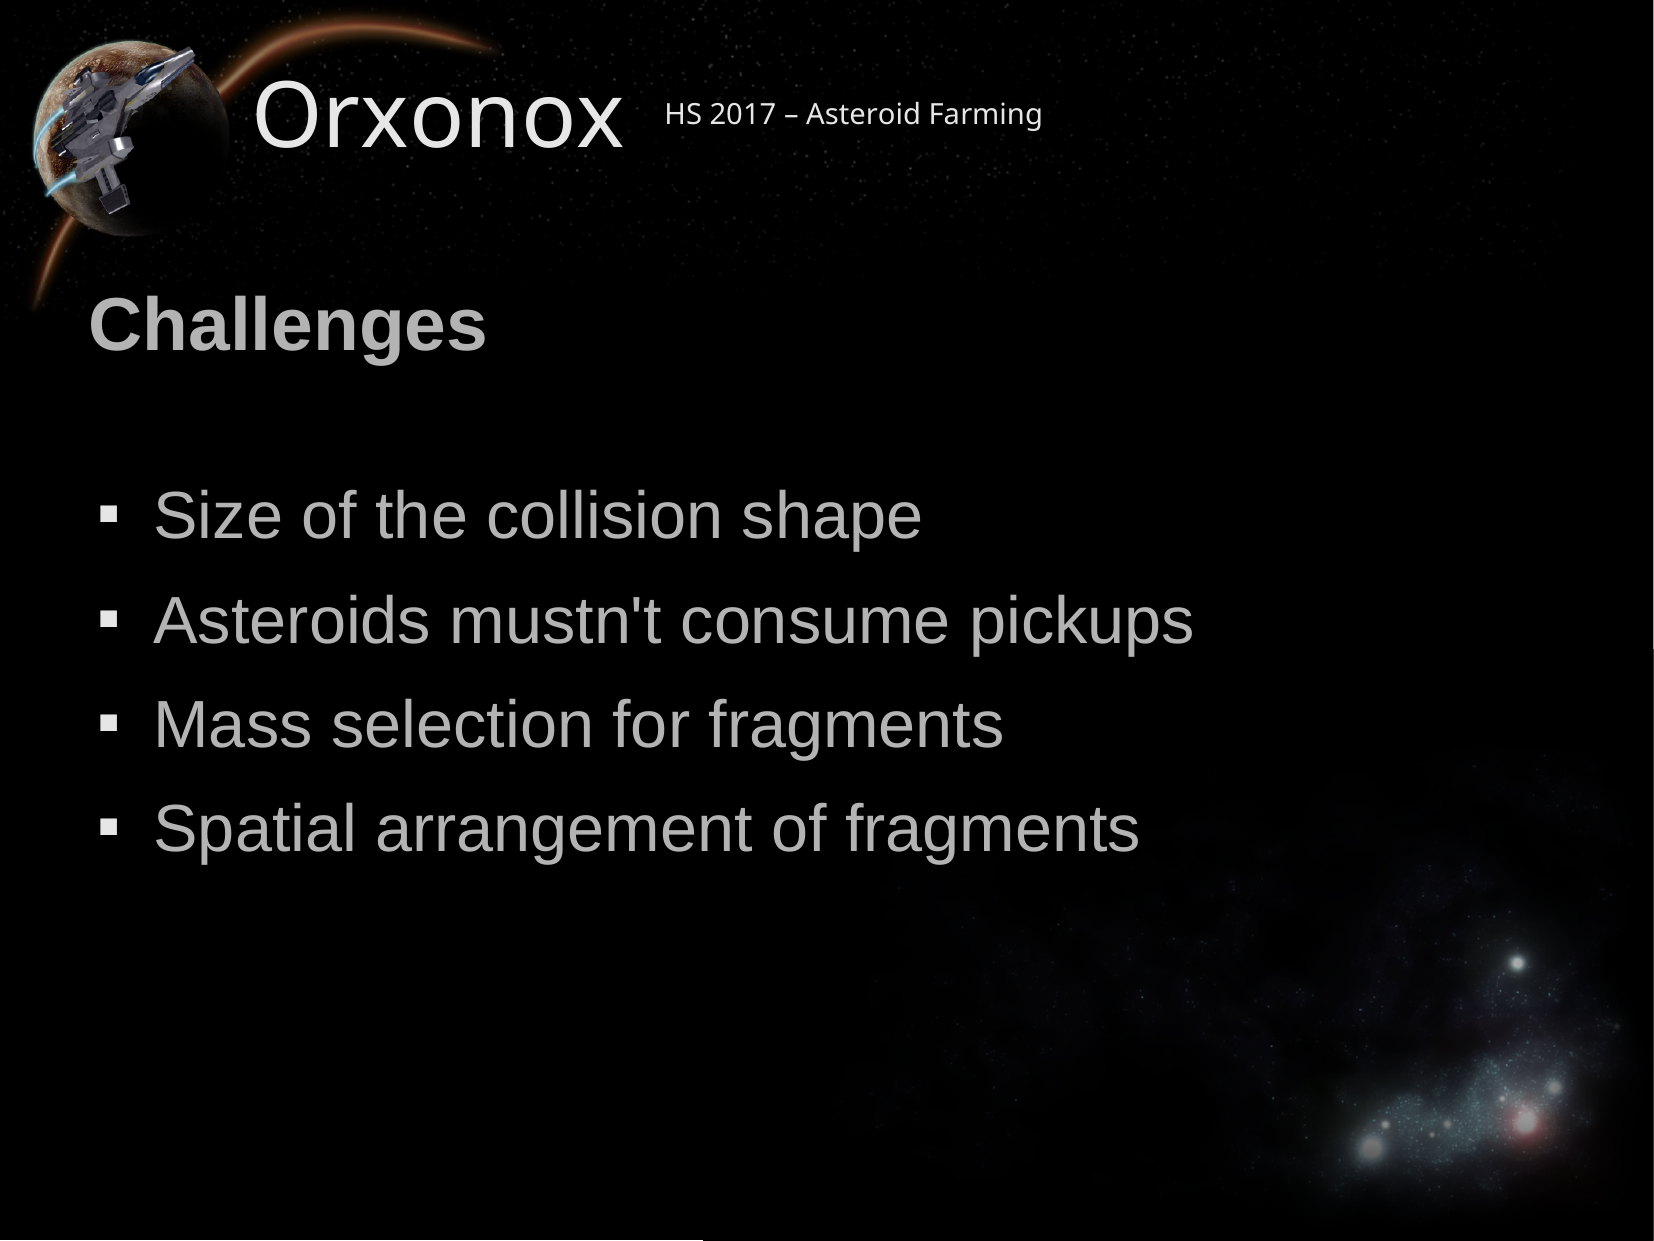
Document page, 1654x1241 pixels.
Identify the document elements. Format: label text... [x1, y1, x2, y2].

list Size of the collision shape Asteroids mustn't consume pickups Mass selection for fragments Spatial arrangement of fragments [82, 478, 1571, 892]
picture [0, 0, 1607, 443]
title Challenges [88, 265, 1577, 384]
picture [703, 649, 1654, 1241]
